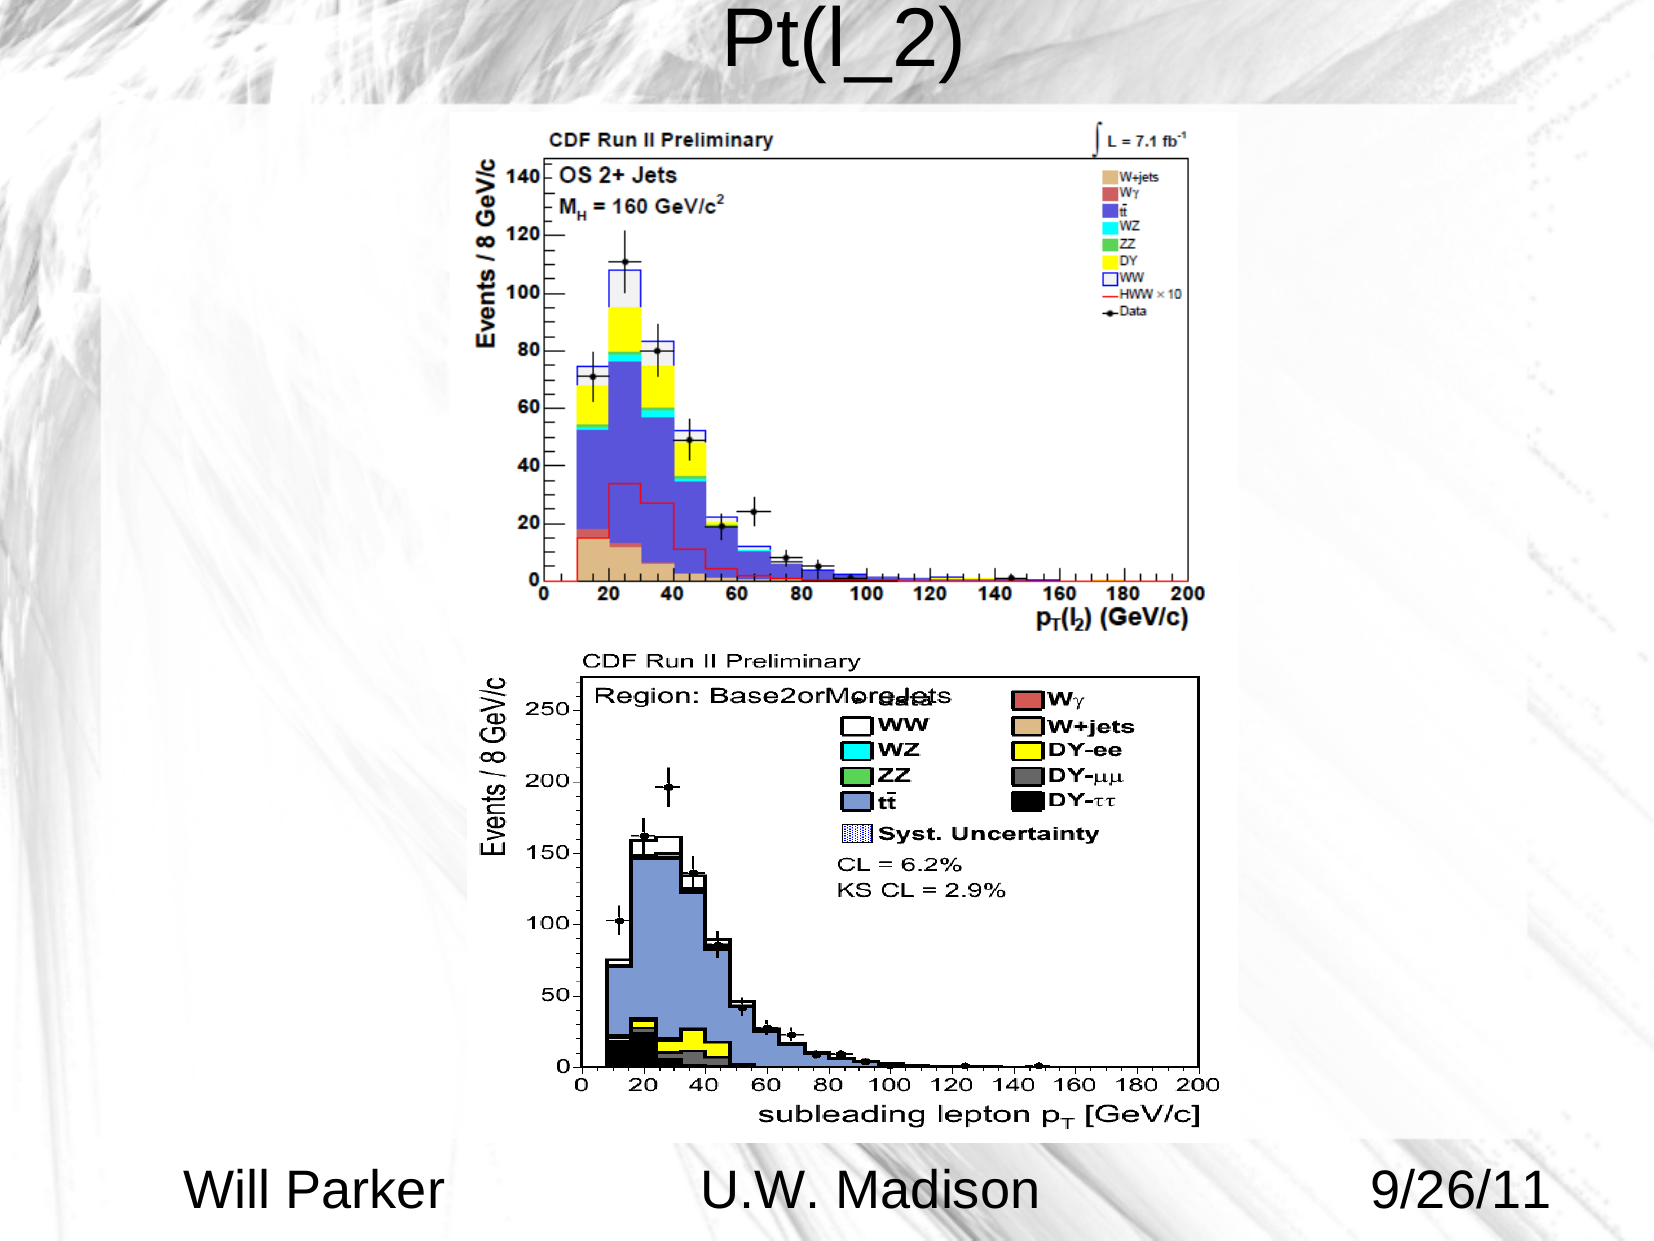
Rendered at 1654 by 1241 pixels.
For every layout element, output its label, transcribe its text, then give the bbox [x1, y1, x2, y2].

title Pt(l_2) [0, 0, 1654, 113]
picture [0, 112, 1654, 1241]
list Will Parker U.W. Madison 9/26/11 [112, 1159, 1566, 1241]
